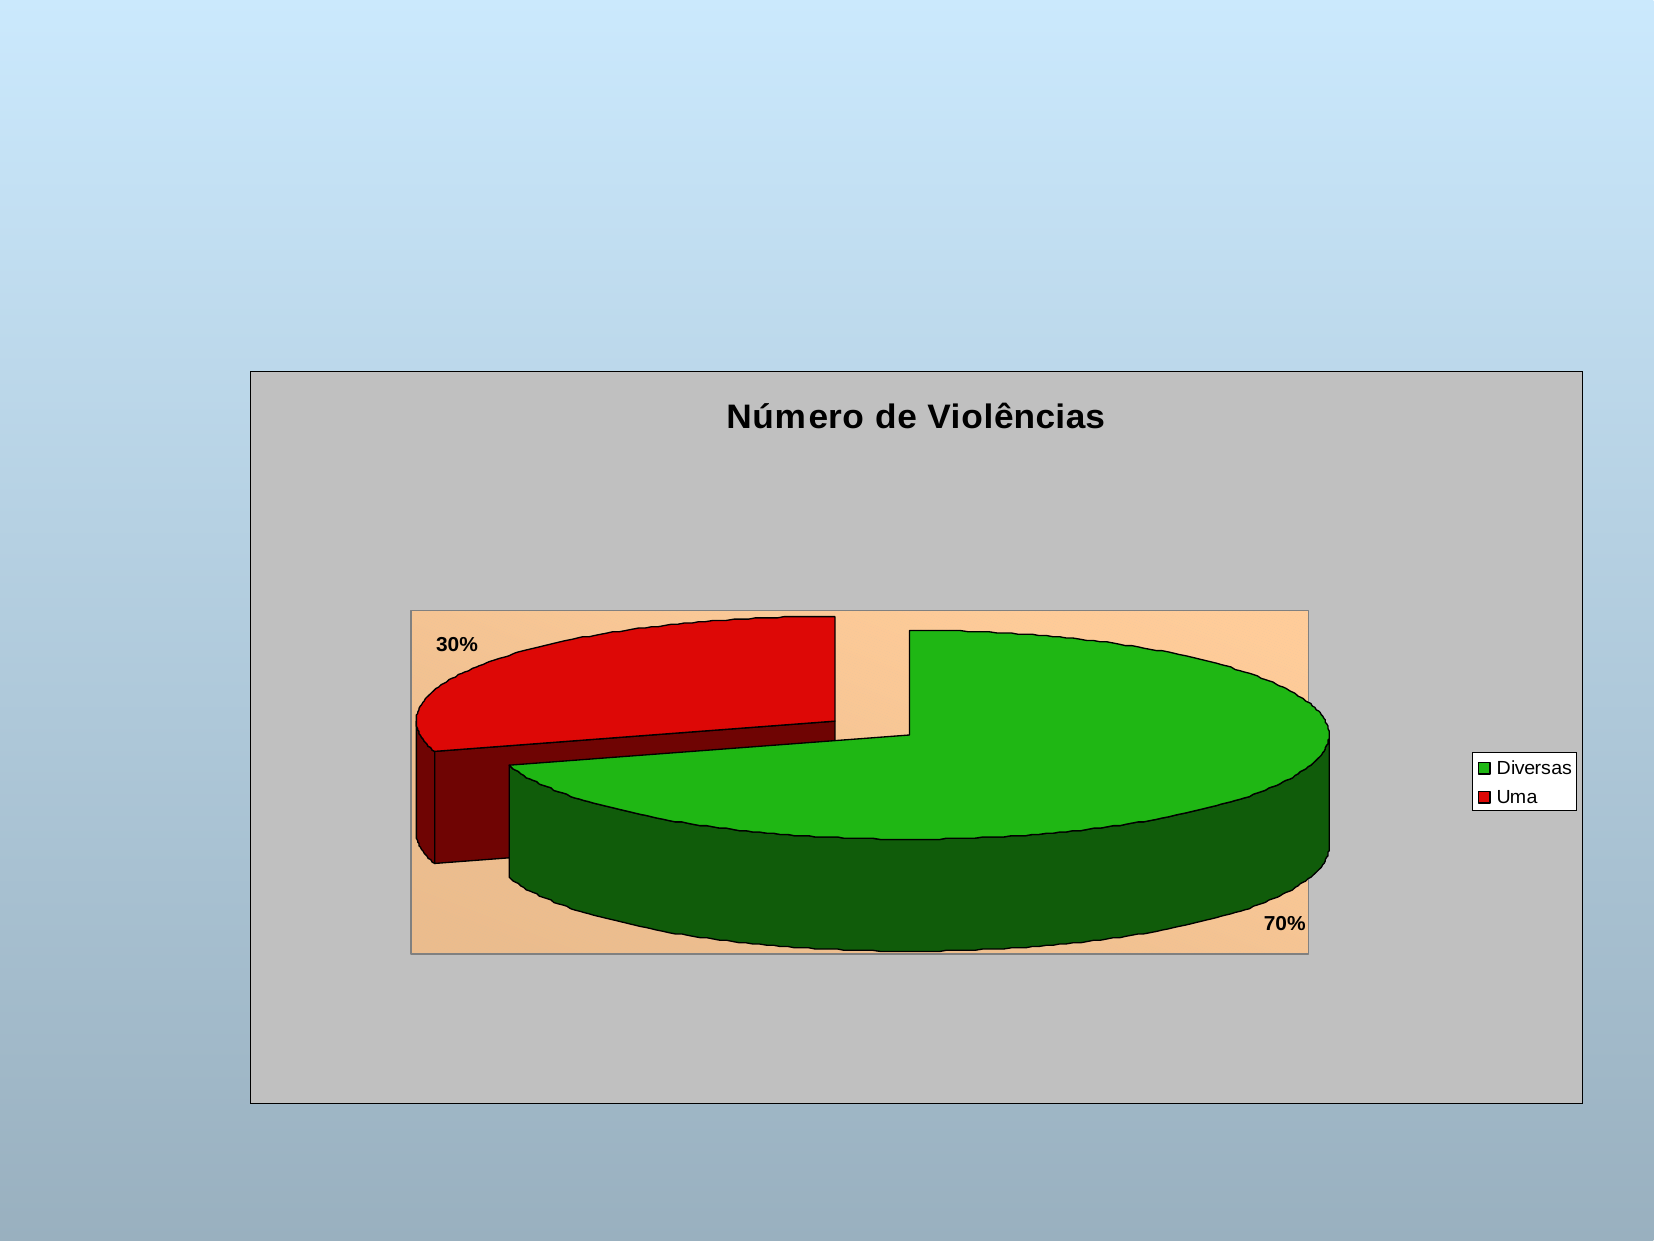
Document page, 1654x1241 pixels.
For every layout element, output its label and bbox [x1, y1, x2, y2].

chart [243, 364, 1590, 1109]
